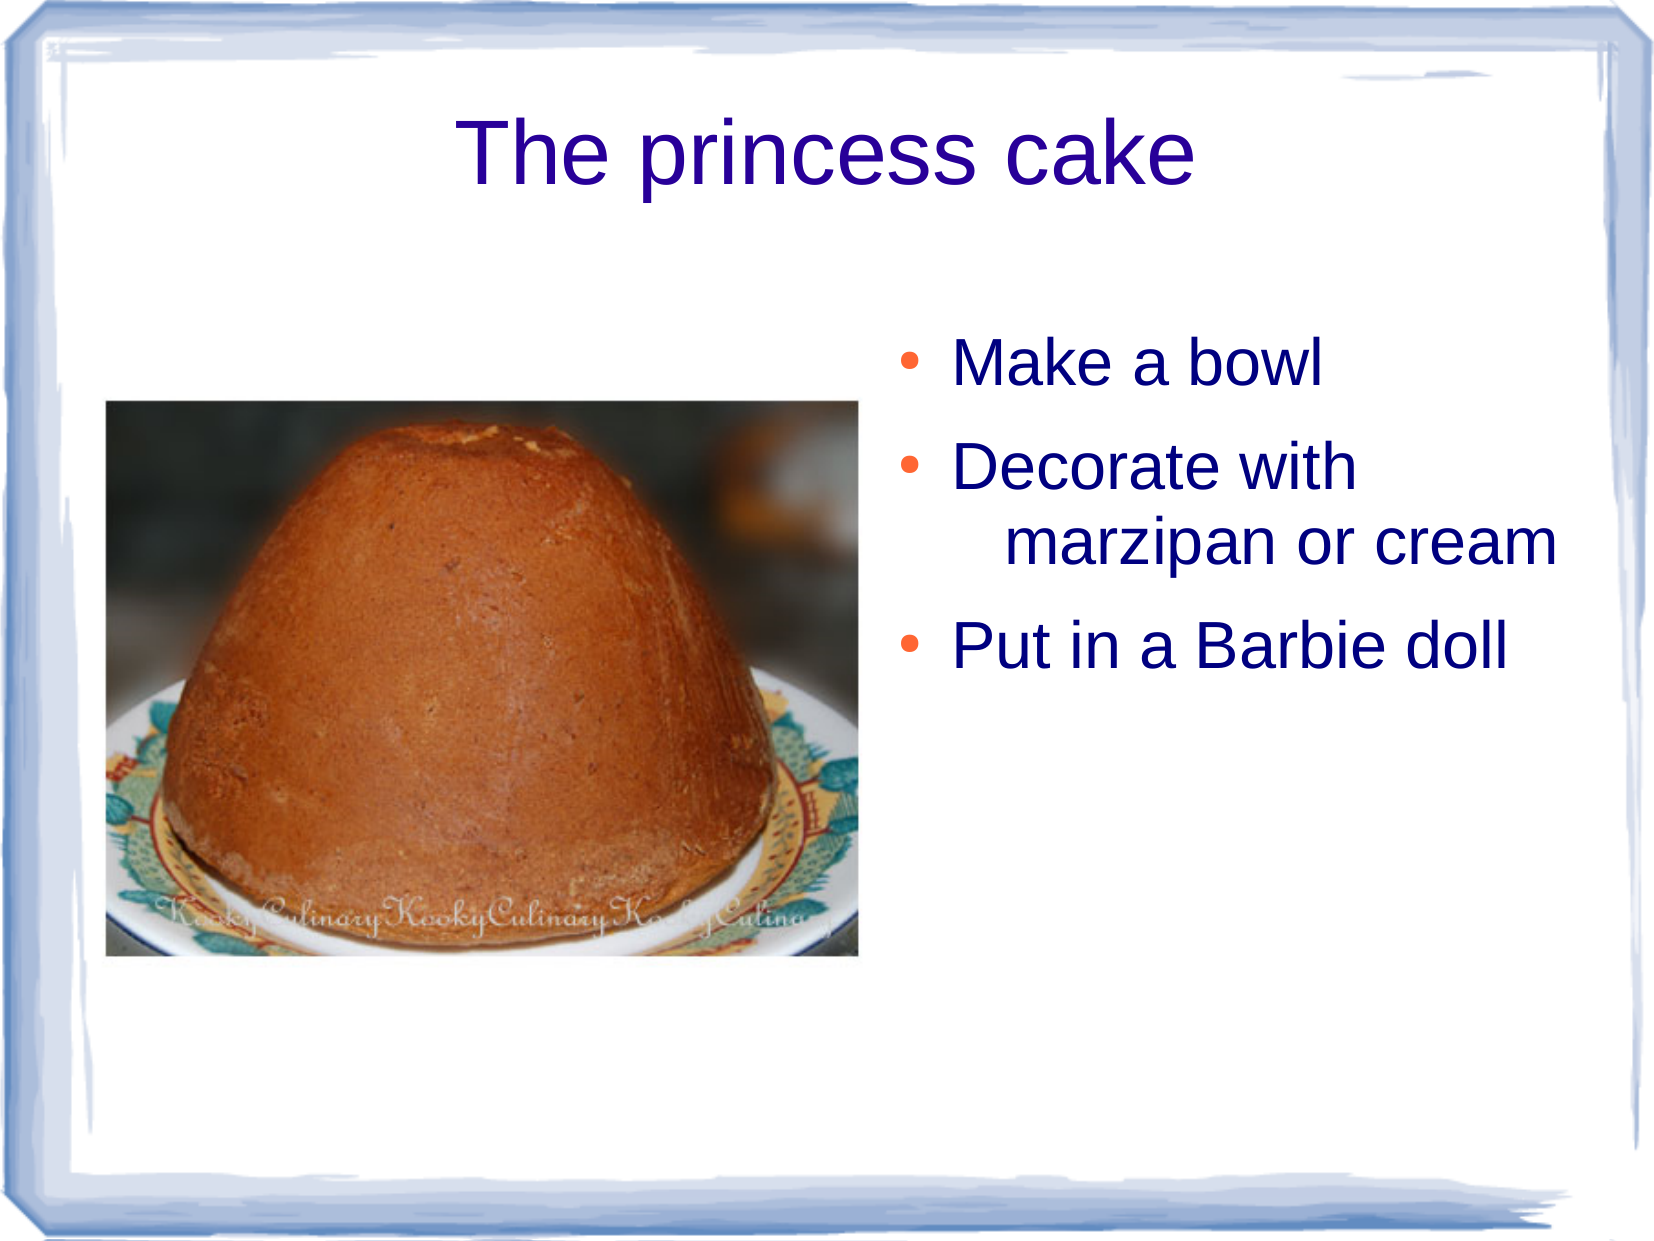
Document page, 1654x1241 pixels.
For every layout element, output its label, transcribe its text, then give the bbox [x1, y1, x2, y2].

list Make a bowl Decorate with marzipan or cream Put in a Barbie doll [862, 324, 1572, 990]
title The princess cake [82, 56, 1571, 250]
picture [0, 0, 1654, 1241]
